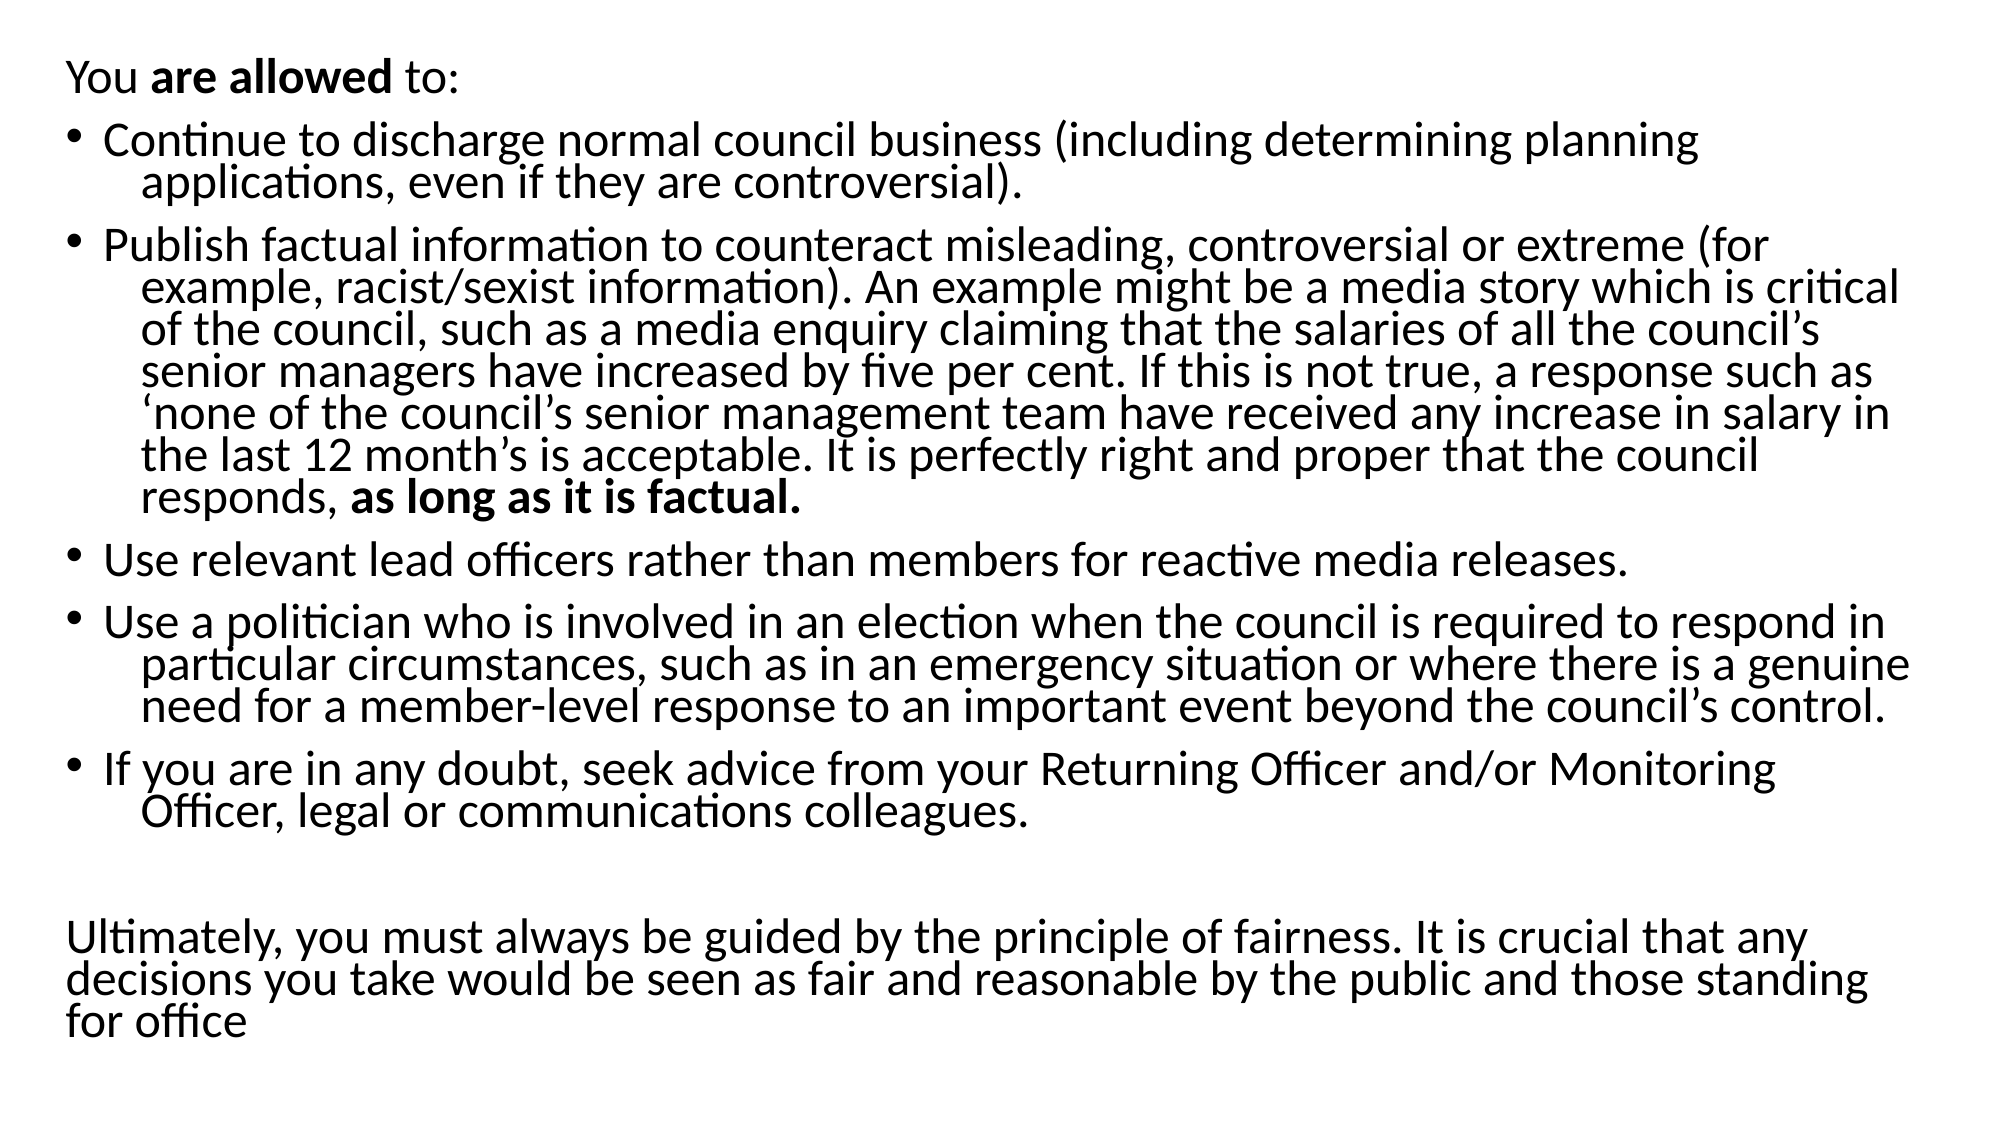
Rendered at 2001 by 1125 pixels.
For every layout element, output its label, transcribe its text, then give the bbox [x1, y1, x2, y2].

list You are allowed to: Continue to discharge normal council business (including determining planning applications, even if they are controversial). Publish factual information to counteract misleading, controversial or extreme (for example, racist/sexist information). An example might be a media story which is critical of the council, such as a media enquiry claiming that the salaries of all the council’s senior managers have increased by five per cent. If this is not true, a response such as ‘none of the council’s senior management team have received any increase in salary in the last 12 month’s is acceptable. It is perfectly right and proper that the council responds, as long as it is factual. Use relevant lead officers rather than members for reactive media releases. Use a politician who is involved in an election when the council is required to respond in particular circumstances, such as in an emergency situation or where there is a genuine need for a member-level response to an important event beyond the council’s control. If you are in any doubt, seek advice from your Returning Officer and/or Monitoring Officer, legal or communications colleagues. Ultimately, you must always be guided by the principle of fairness. It is crucial that any decisions you take would be seen as fair and reasonable by the public and those standing for office [50, 52, 1941, 1064]
